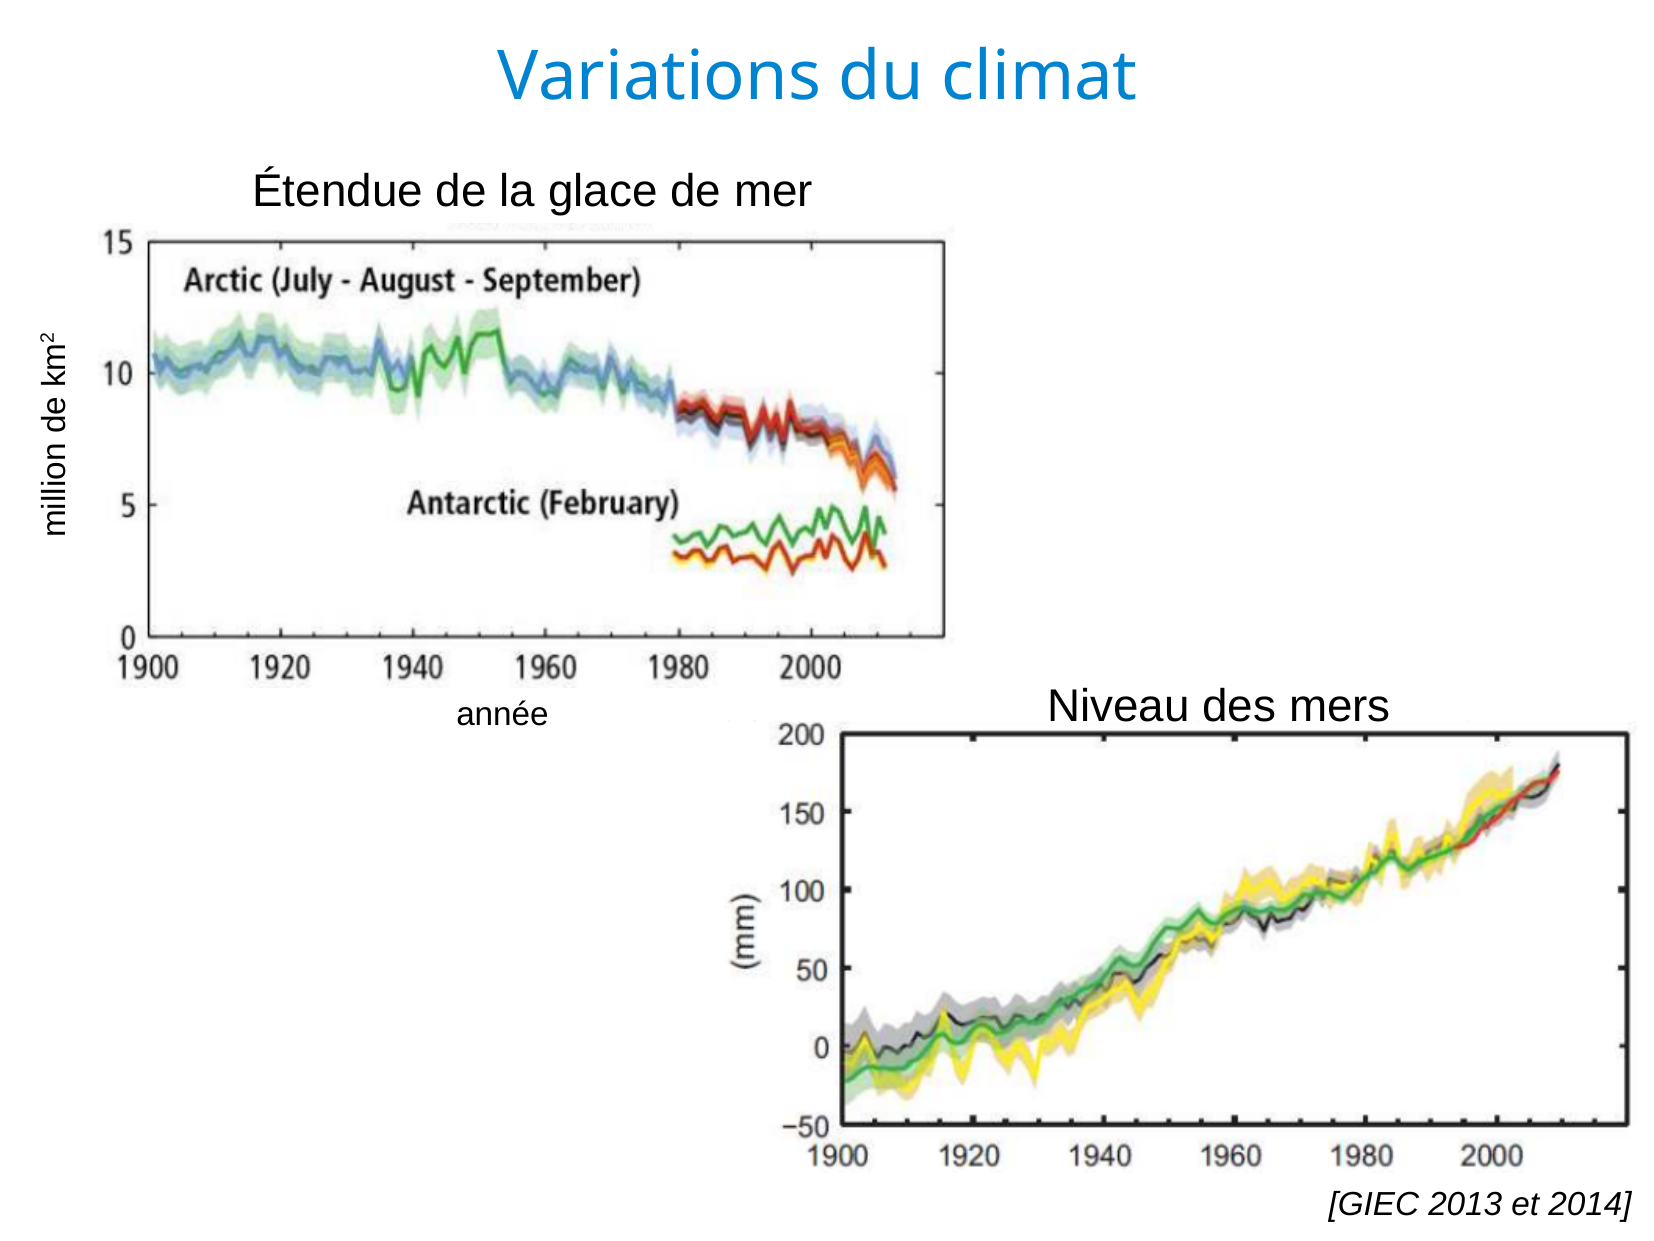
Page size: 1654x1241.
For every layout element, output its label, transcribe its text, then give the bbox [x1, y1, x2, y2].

text_box année [396, 688, 609, 746]
text_box million de km2 [27, 280, 85, 591]
picture [98, 224, 955, 688]
text_box Niveau des mers [827, 672, 1612, 739]
text_box [GIEC 2013 et 2014] [1202, 1178, 1647, 1236]
text_box Étendue de la glace de mer [54, 157, 1012, 224]
title Variations du climat [82, 14, 1571, 142]
picture [724, 720, 1637, 1173]
